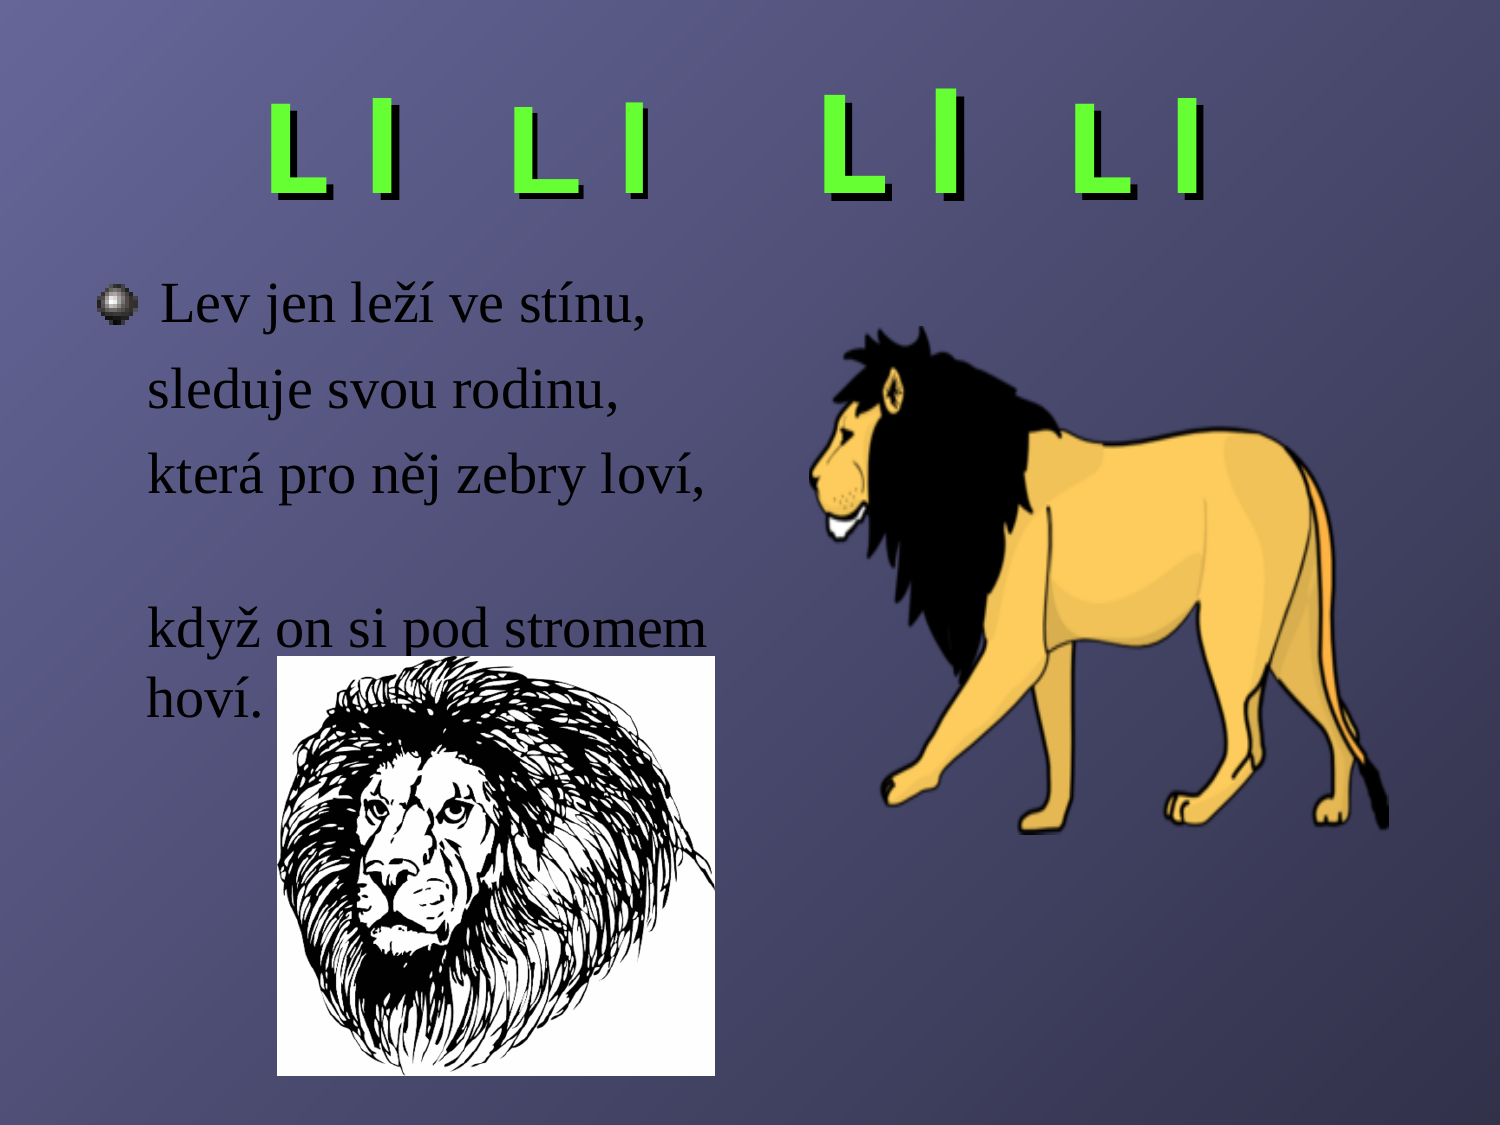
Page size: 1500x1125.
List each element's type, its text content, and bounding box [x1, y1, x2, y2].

title L l L l L l L l [75, 25, 1425, 252]
picture [277, 656, 715, 1076]
picture [809, 326, 1389, 835]
list Lev jen leží ve stínu, sleduje svou rodinu, která pro něj zebry loví, když on si pod stromem hoví. [75, 262, 738, 1007]
